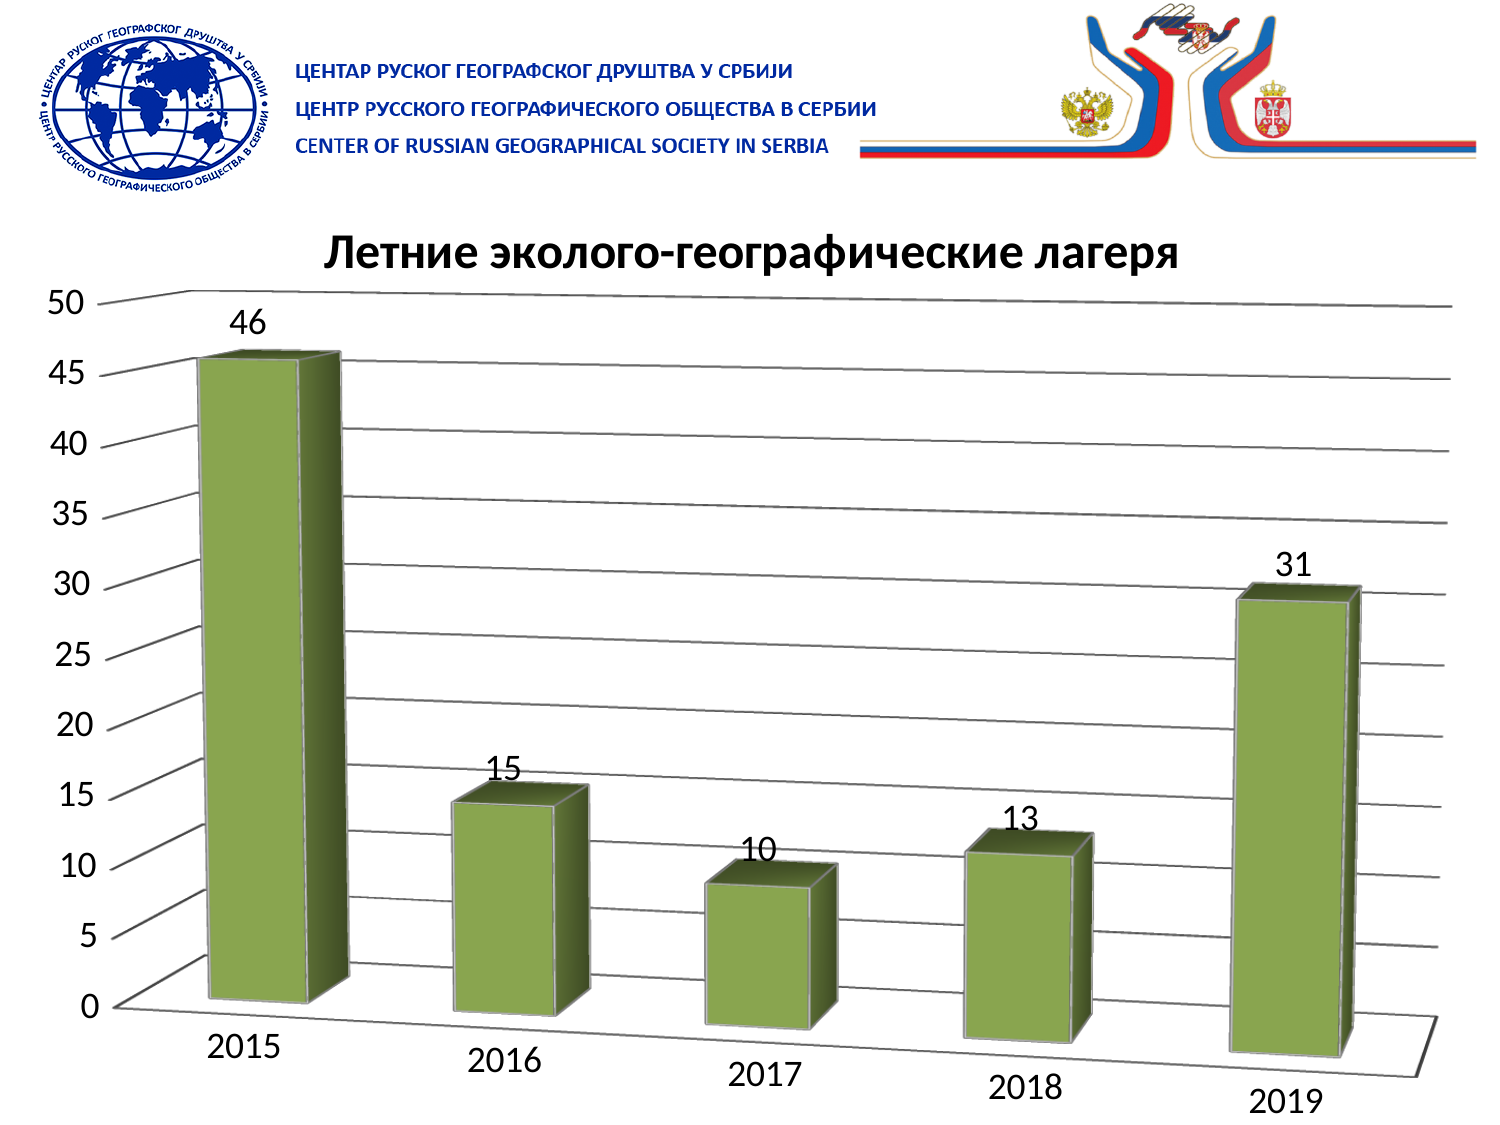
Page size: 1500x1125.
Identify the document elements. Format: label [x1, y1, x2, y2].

chart [0, 190, 1500, 1125]
picture [24, 0, 1485, 190]
